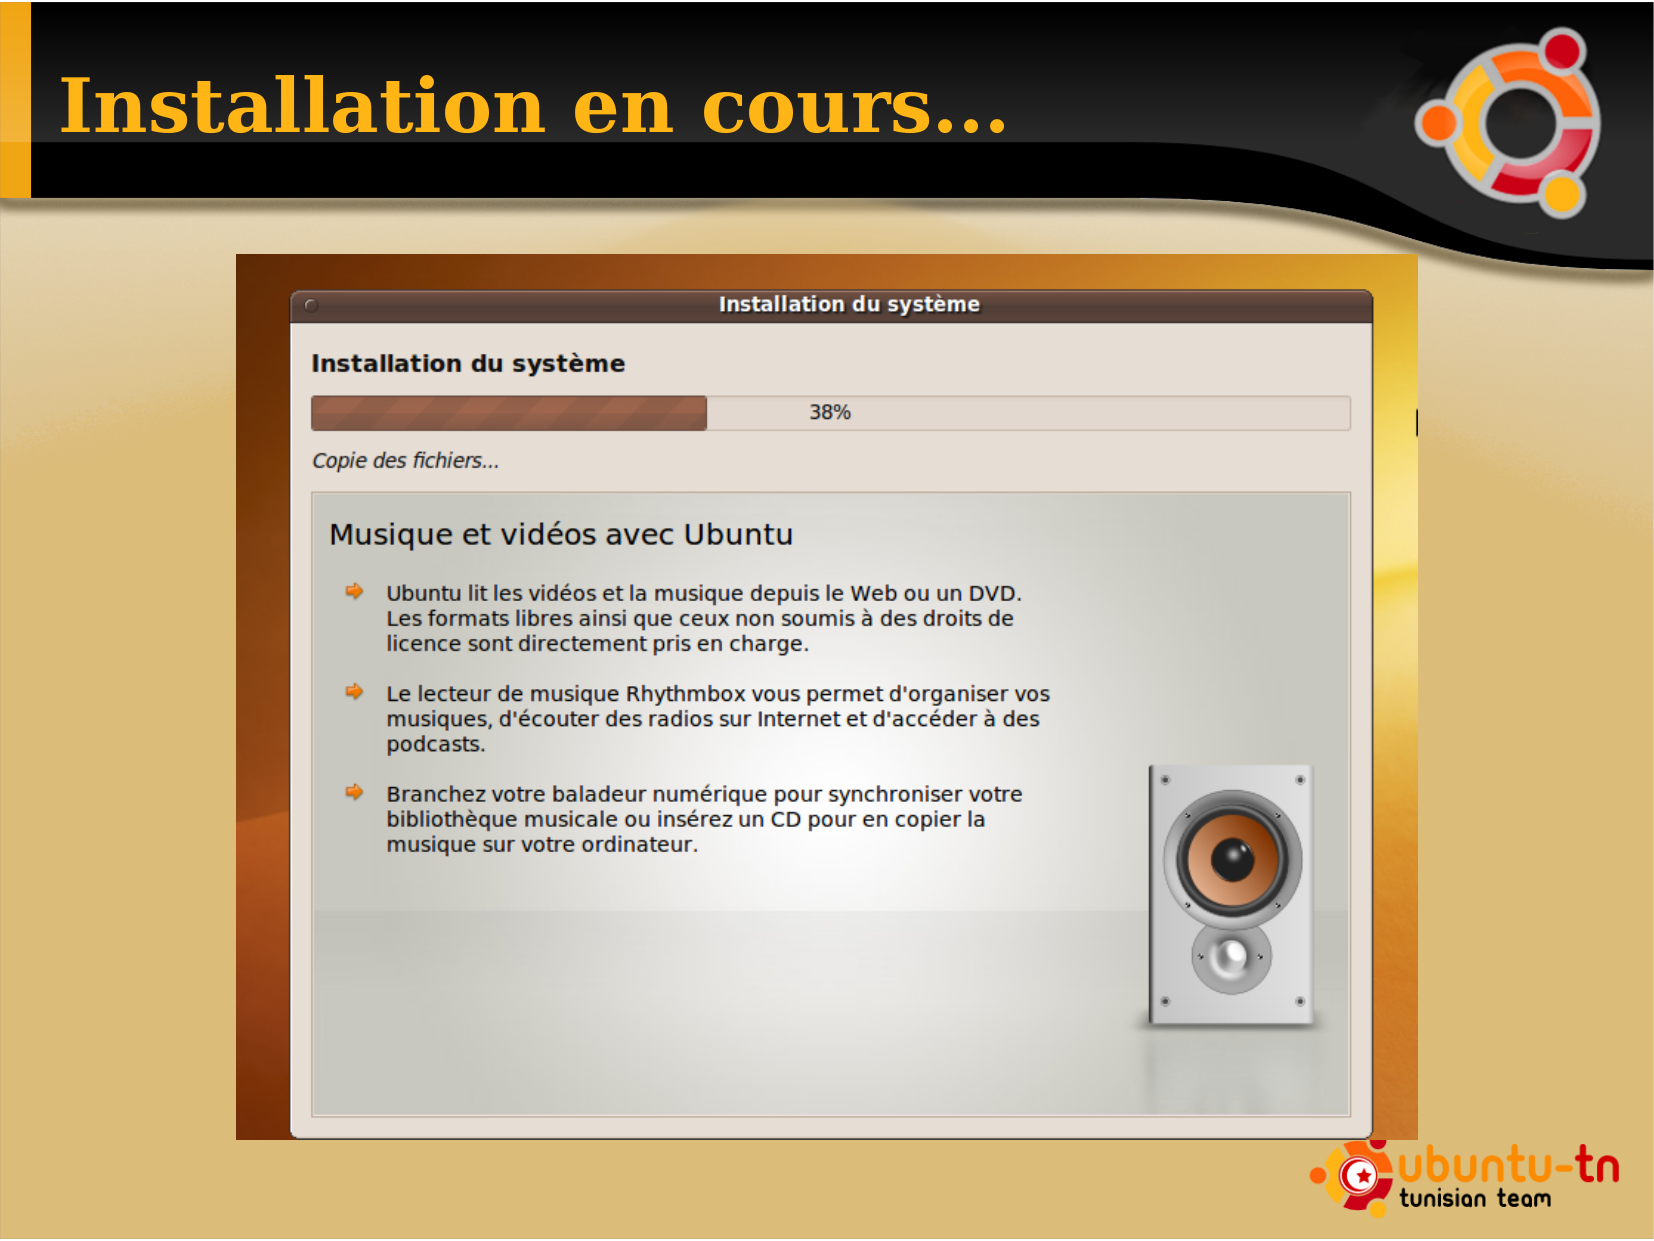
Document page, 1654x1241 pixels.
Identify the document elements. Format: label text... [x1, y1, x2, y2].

picture [0, 0, 1654, 1241]
title Installation en cours... [59, 9, 1447, 202]
